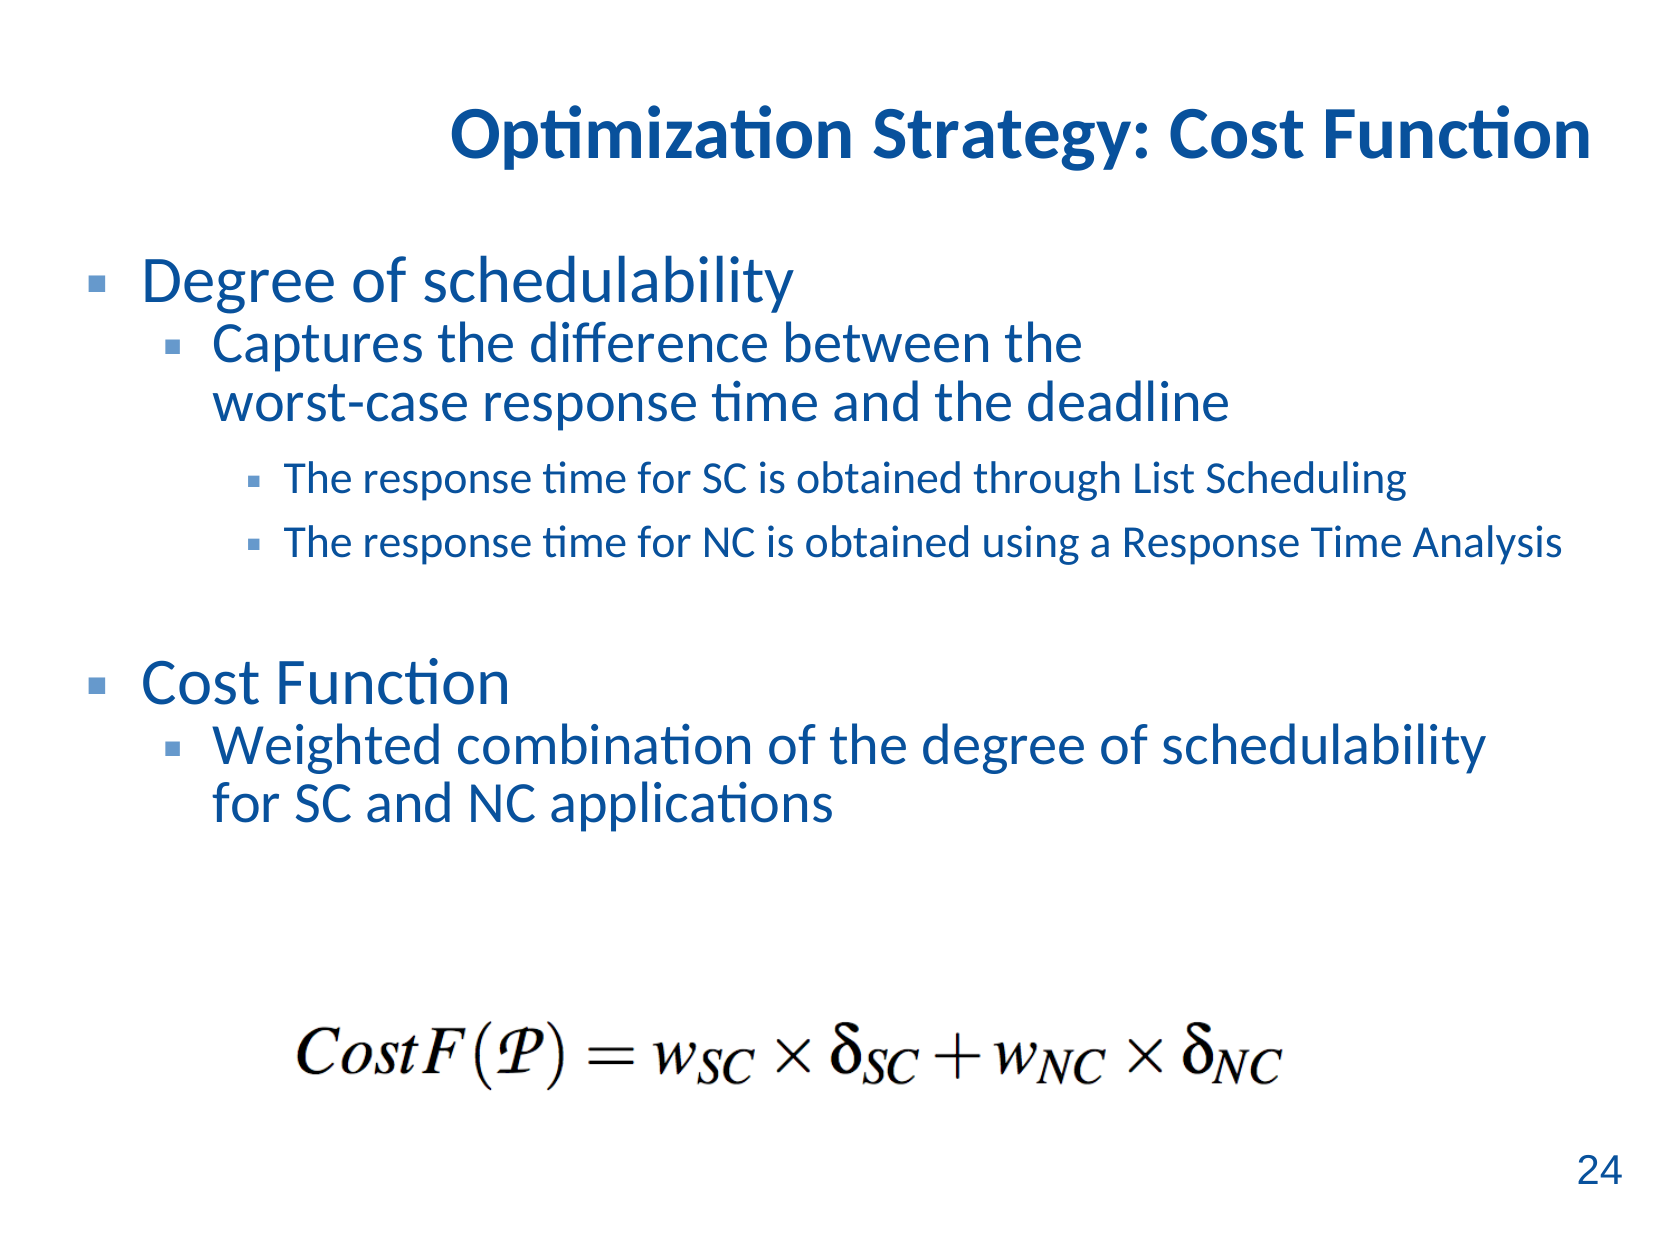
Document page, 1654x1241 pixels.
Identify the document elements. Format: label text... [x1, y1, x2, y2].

list Degree of schedulability Captures the difference between the worst-case response time and the deadline The response time for SC is obtained through List Scheduling The response time for NC is obtained using a Response Time Analysis Cost Function Weighted combination of the degree of schedulability for SC and NC applications [70, 206, 1583, 1158]
picture [271, 1003, 1317, 1123]
title Optimization Strategy: Cost Function [0, 0, 1595, 178]
